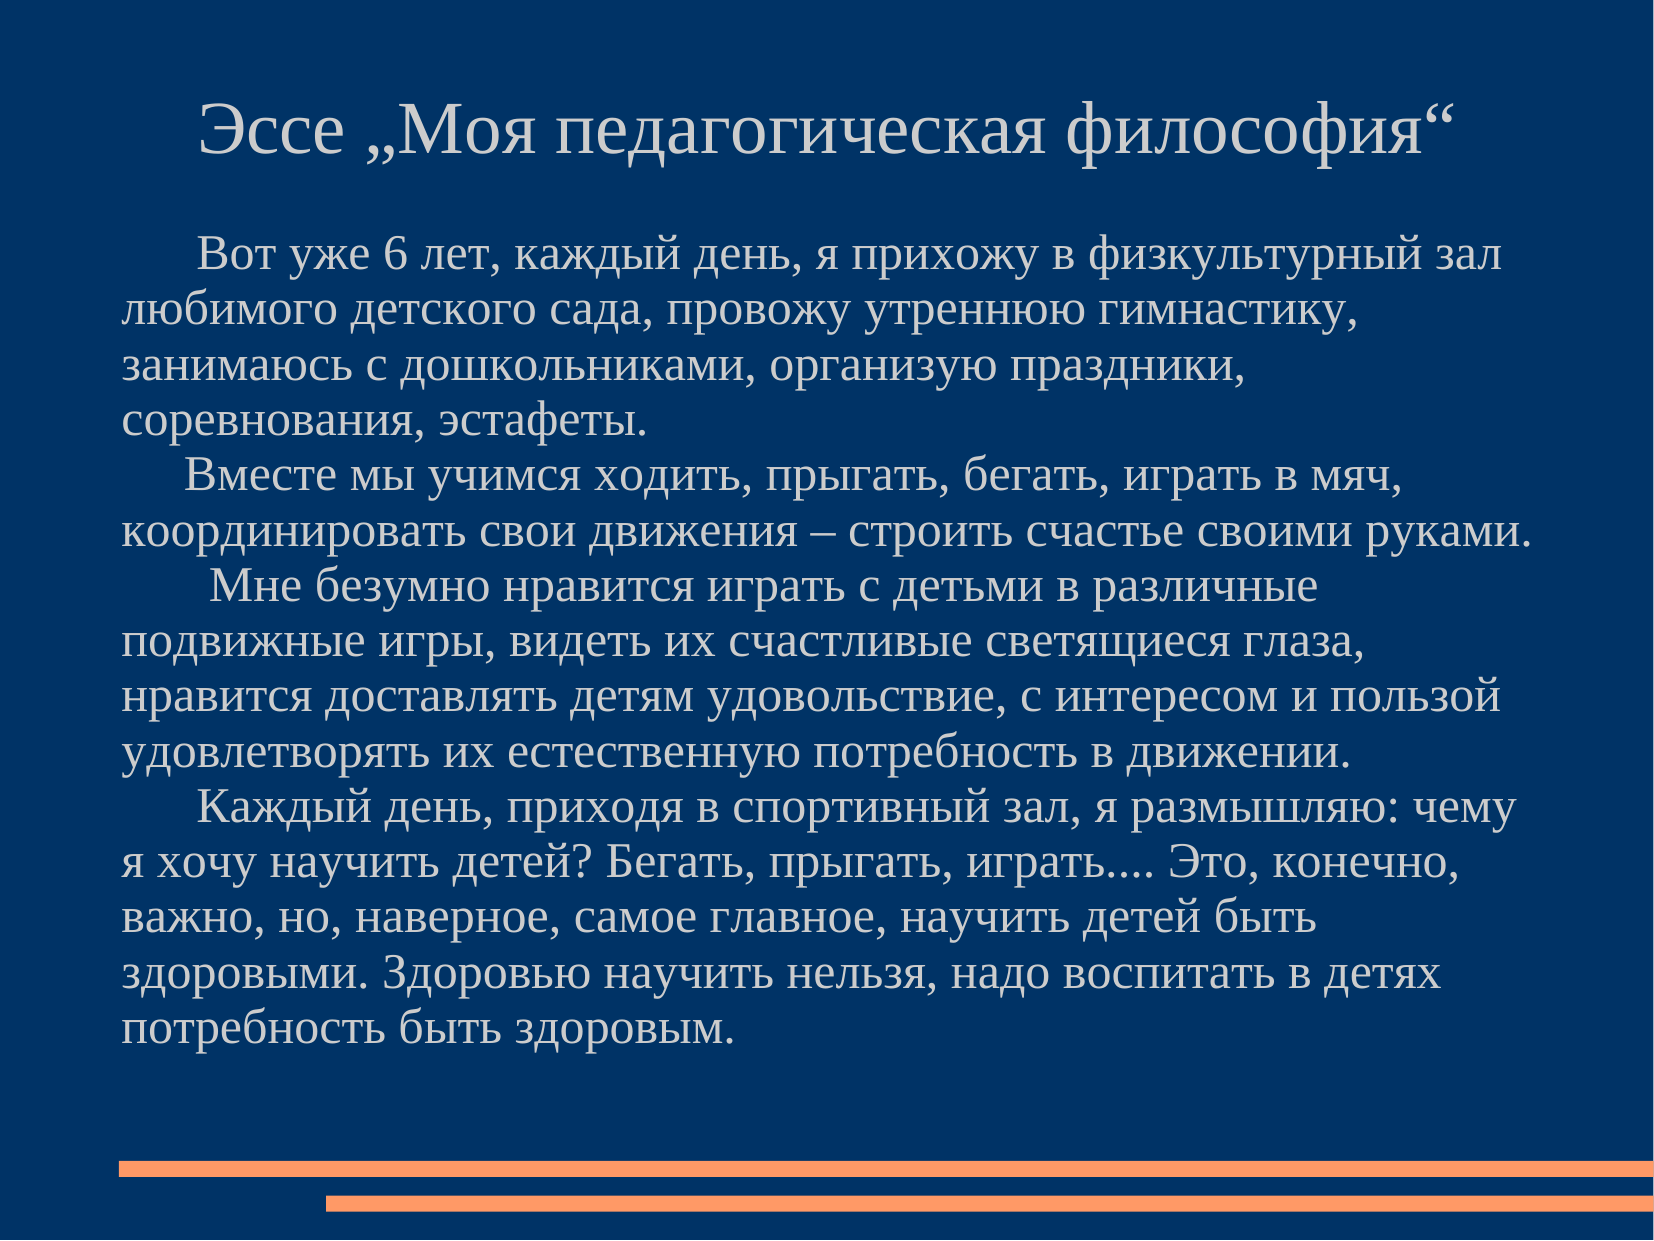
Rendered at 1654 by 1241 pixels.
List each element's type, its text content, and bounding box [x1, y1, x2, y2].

subtitle Эссе „Моя педагогическая философия“ Вот уже 6 лет, каждый день, я прихожу в физкультурный зал любимого детского сада, провожу утреннюю гимнастику, занимаюсь с дошкольниками, организую праздники, соревнования, эстафеты. Вместе мы учимся ходить, прыгать, бегать, играть в мяч, координировать свои движения – строить счастье своими руками. Мне безумно нравится играть с детьми в различные подвижные игры, видеть их счастливые светящиеся глаза, нравится доставлять детям удовольствие, с интересом и пользой удовлетворять их естественную потребность в движении. Каждый день, приходя в спортивный зал, я размышляю: чему я хочу научить детей? Бегать, прыгать, играть.... Это, конечно, важно, но, наверное, самое главное, научить детей быть здоровыми. Здоровью научить нельзя, надо воспитать в детях потребность быть здоровым. [121, 50, 1534, 1147]
